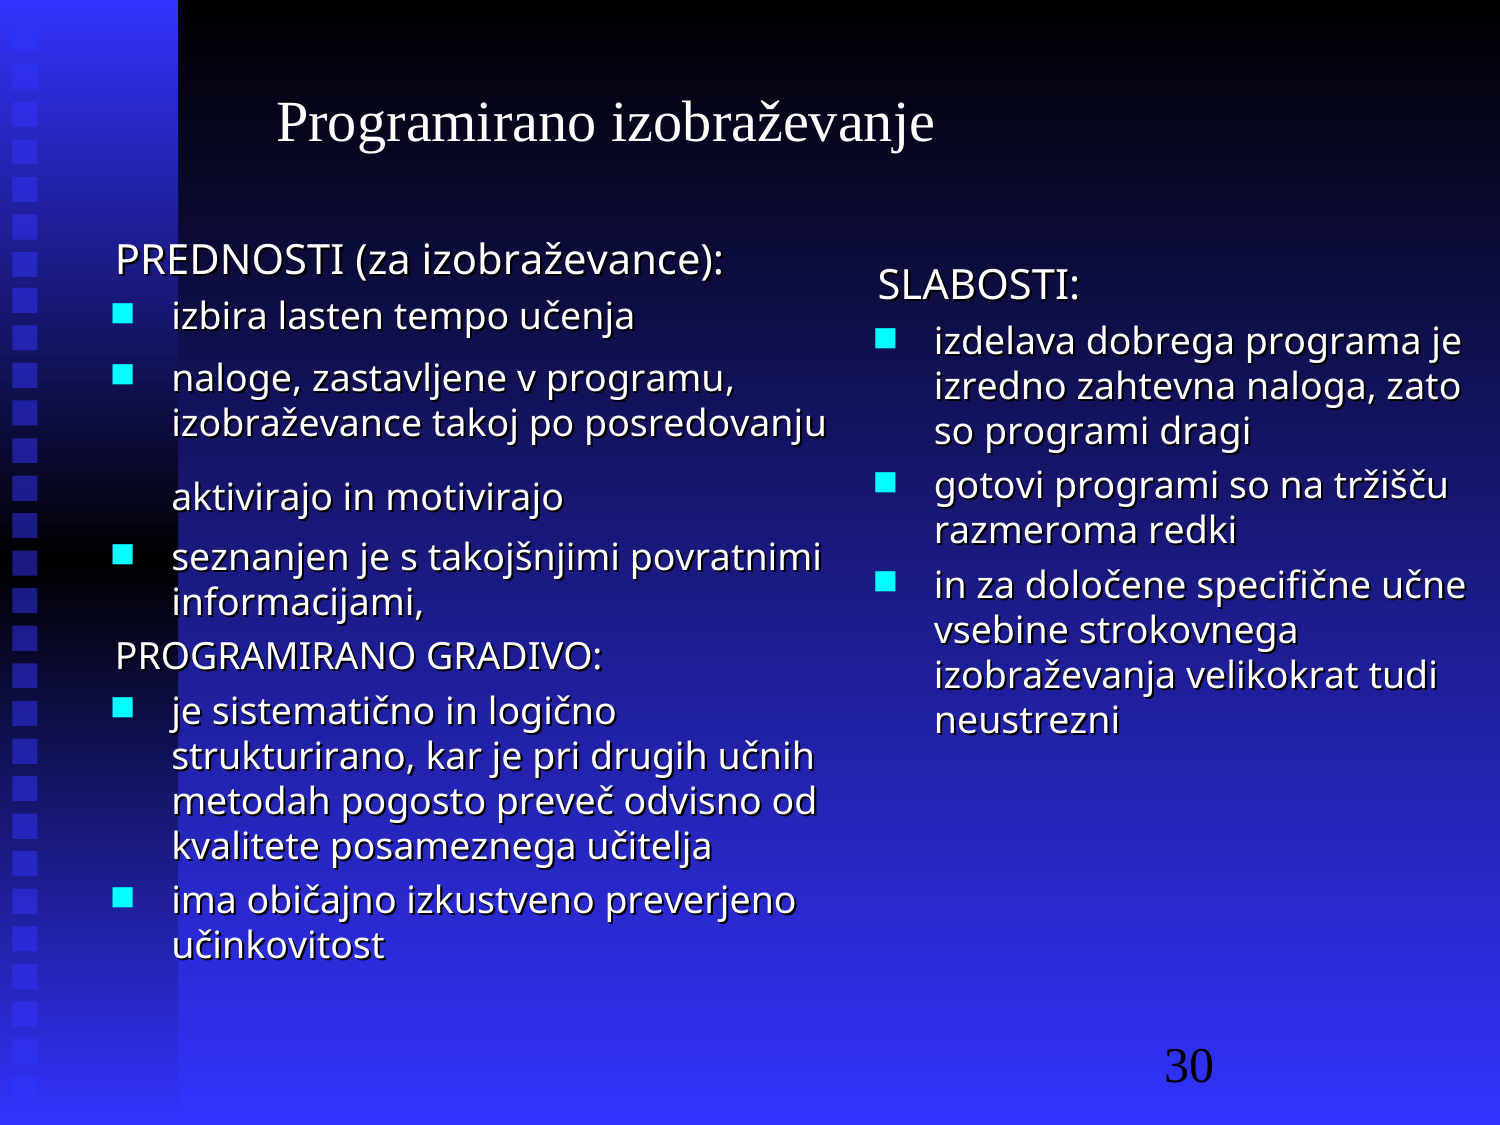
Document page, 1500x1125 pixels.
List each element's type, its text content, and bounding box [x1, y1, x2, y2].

list SLABOSTI: izdelava dobrega programa je izredno zahtevna naloga, zato so programi dragi gotovi programi so na tržišču razmeroma redki in za določene specifične učne vsebine strokovnega izobraževanja velikokrat tudi neustrezni [862, 249, 1500, 1051]
list PREDNOSTI (za izobraževance): izbira lasten tempo učenja naloge, zastavljene v programu, izobraževance takoj po posredovanju aktivirajo in motivirajo seznanjen je s takojšnjimi povratnimi informacijami, PROGRAMIRANO GRADIVO: je sistematično in logično strukturirano, kar je pri drugih učnih metodah pogosto preveč odvisno od kvalitete posameznega učitelja ima običajno izkustveno preverjeno učinkovitost [99, 224, 863, 1117]
title Programirano izobraževanje [260, 75, 1500, 161]
